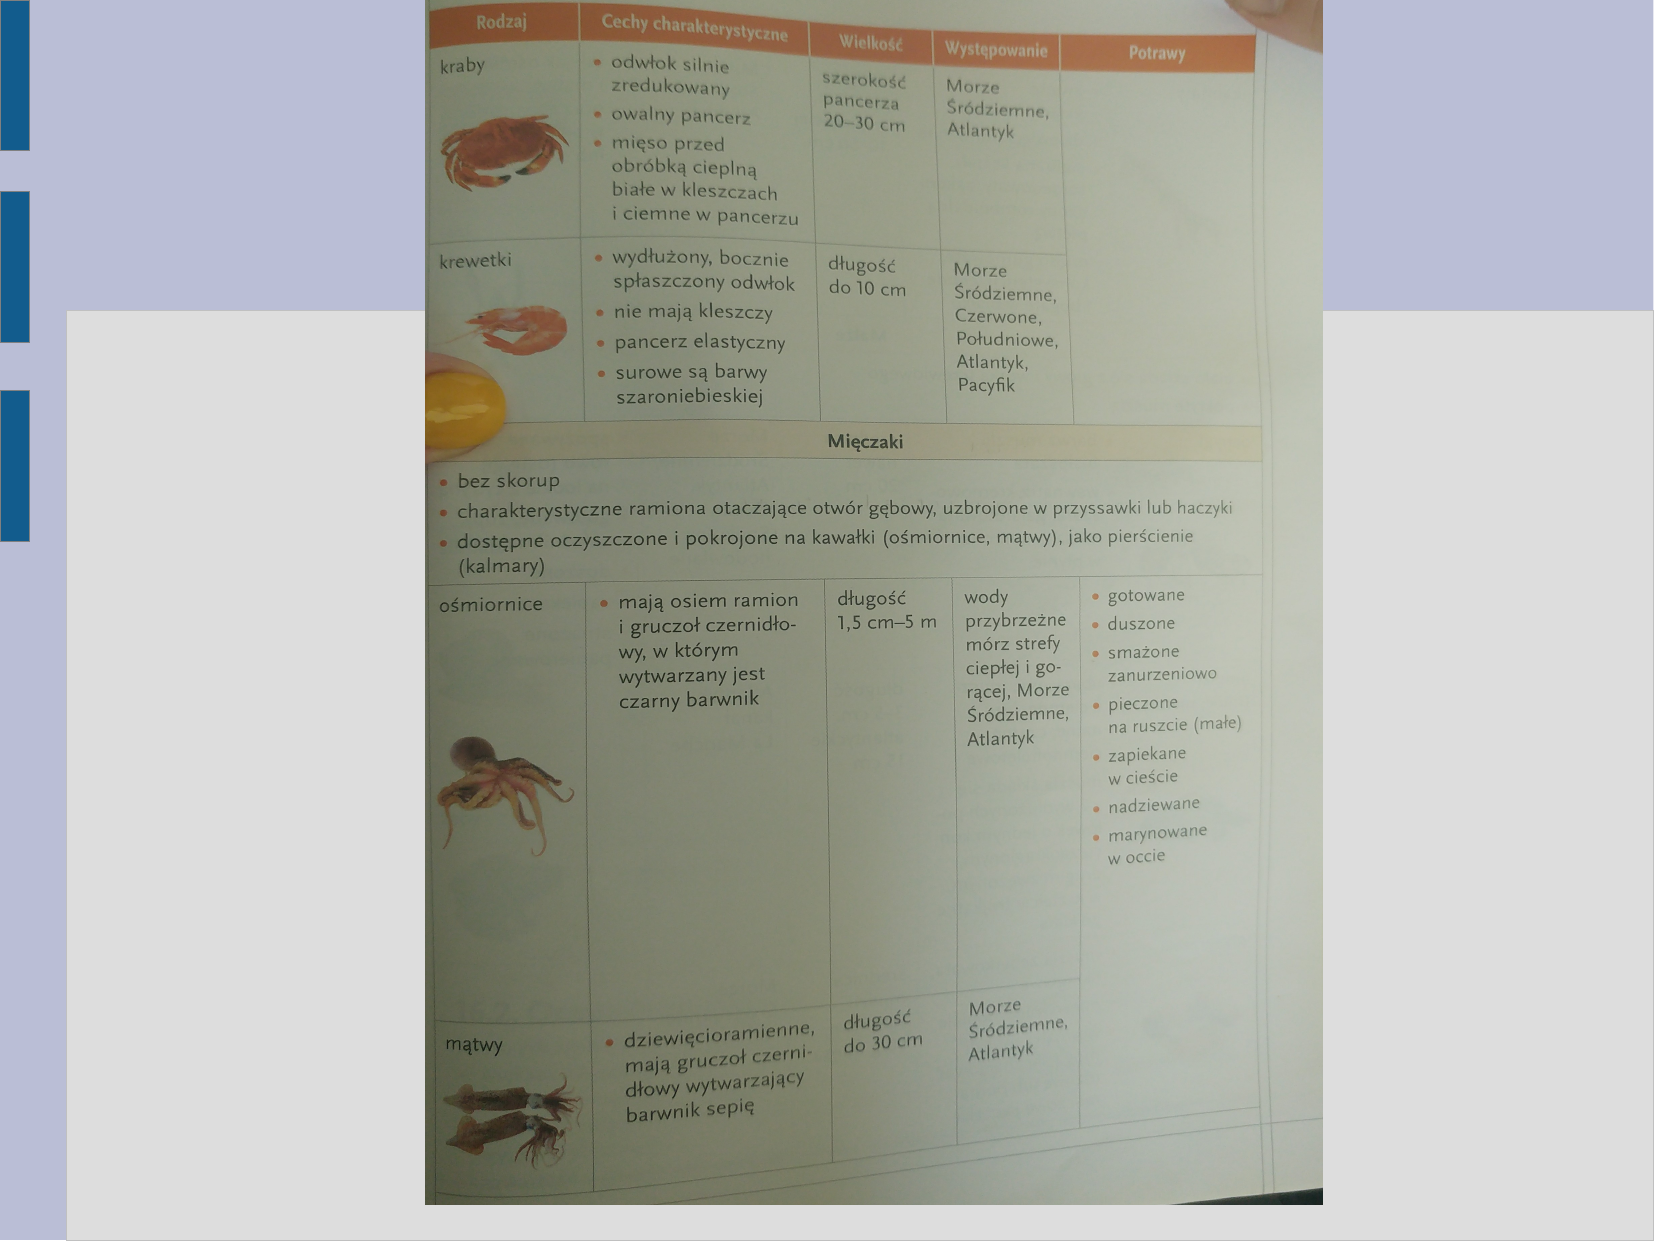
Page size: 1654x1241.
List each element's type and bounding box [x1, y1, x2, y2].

picture [425, 0, 1323, 1205]
